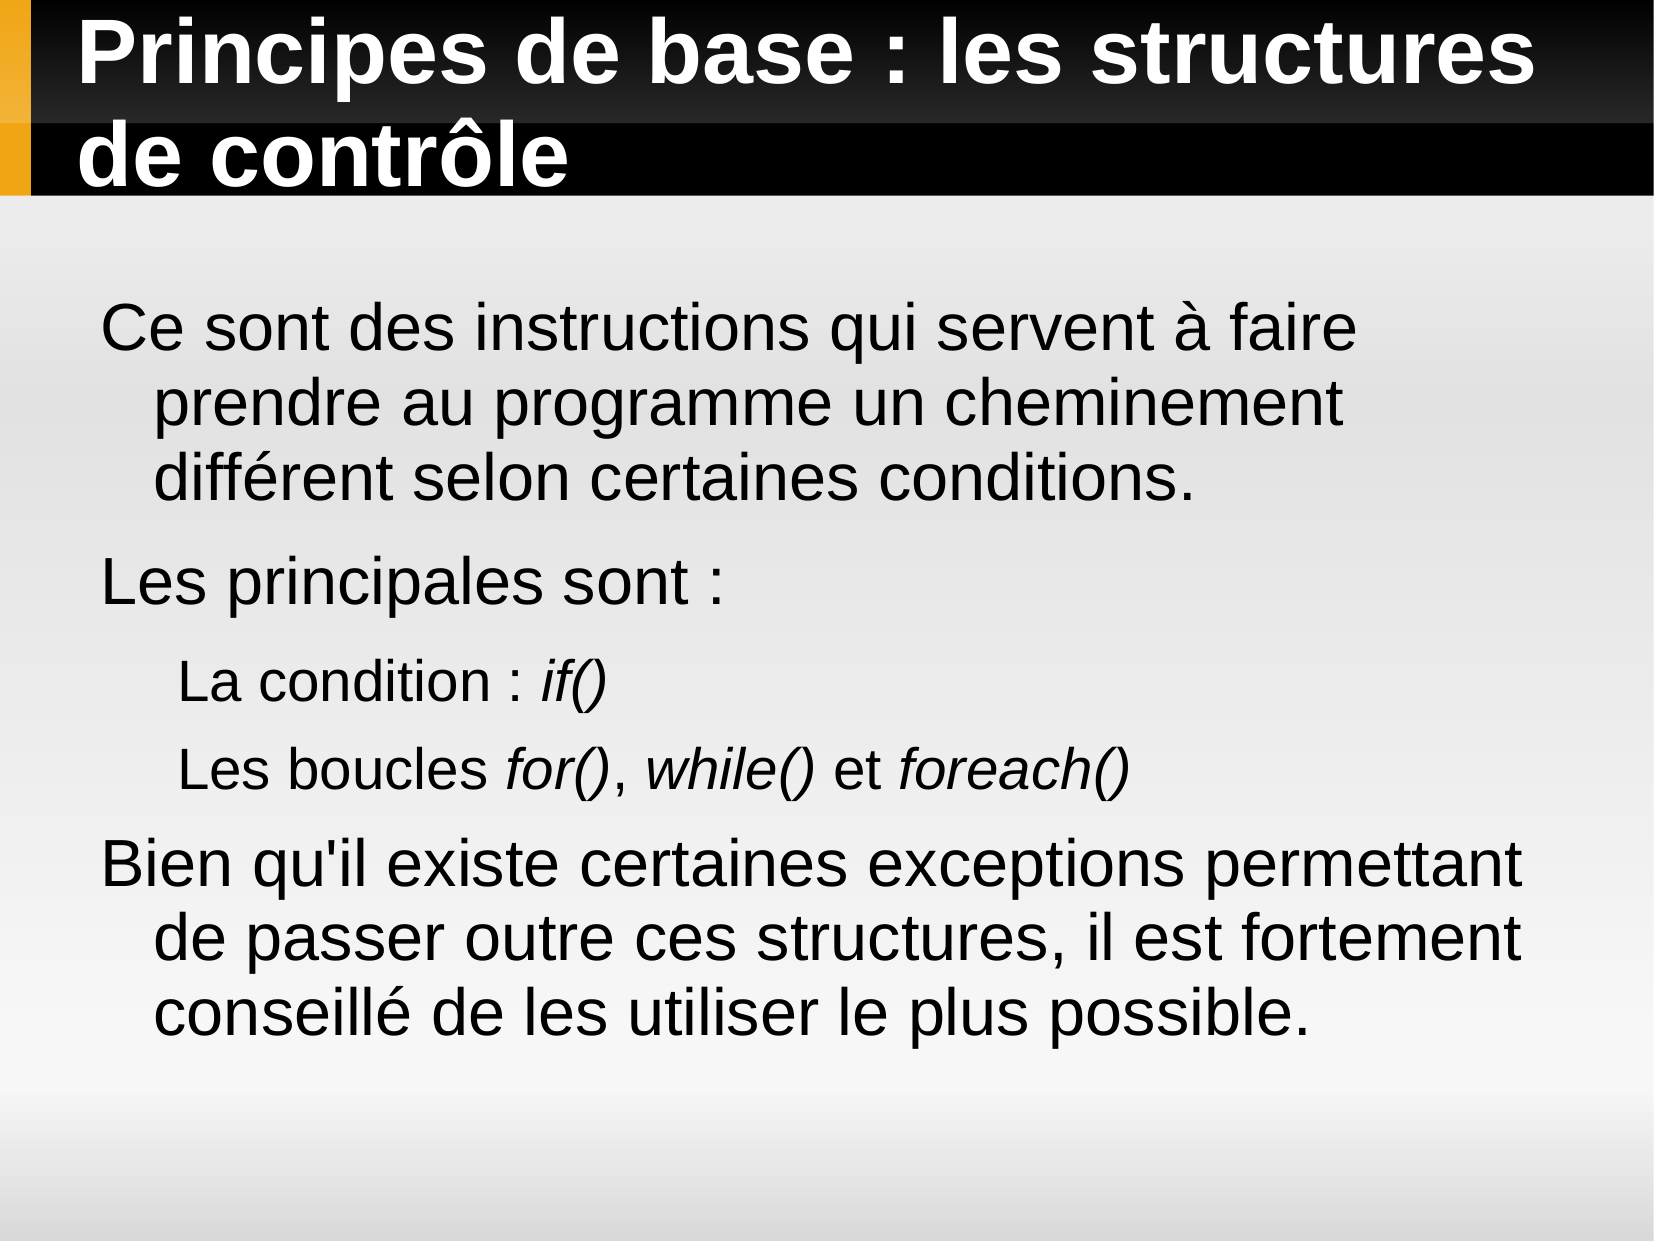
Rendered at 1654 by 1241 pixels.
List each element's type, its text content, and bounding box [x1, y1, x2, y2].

picture [0, 0, 1654, 1241]
title Principes de base : les structures de contrôle [76, 1, 1565, 207]
list Ce sont des instructions qui servent à faire prendre au programme un cheminement différent selon certaines conditions. Les principales sont : La condition : if() Les boucles for(), while() et foreach() Bien qu'il existe certaines exceptions permettant de passer outre ces structures, il est fortement conseillé de les utiliser le plus possible. [82, 290, 1571, 1125]
